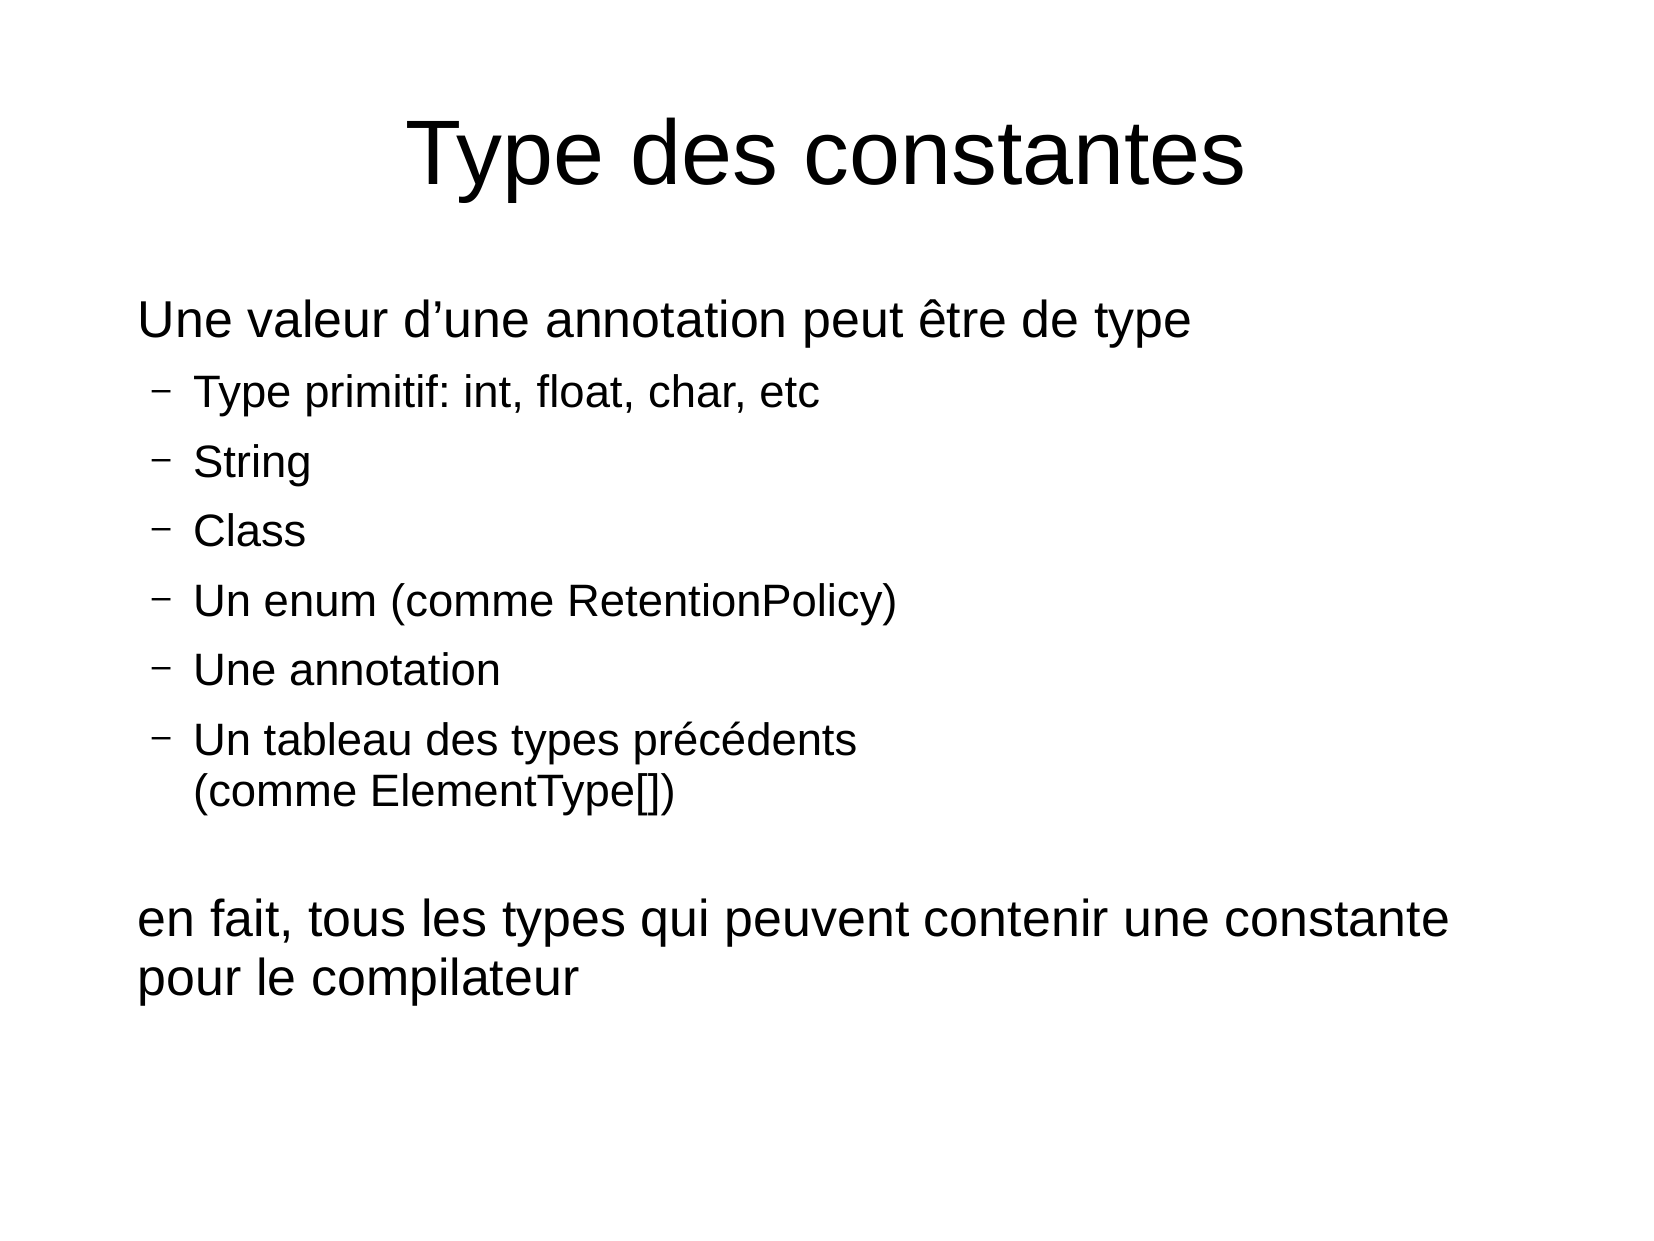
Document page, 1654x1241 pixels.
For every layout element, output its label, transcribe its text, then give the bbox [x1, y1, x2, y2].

title Type des constantes [82, 49, 1571, 257]
list Une valeur d’une annotation peut être de type Type primitif: int, float, char, etc String Class Un enum (comme RetentionPolicy) Une annotation Un tableau des types précédents (comme ElementType[]) en fait, tous les types qui peuvent contenir une constante pour le compilateur [82, 290, 1571, 1010]
